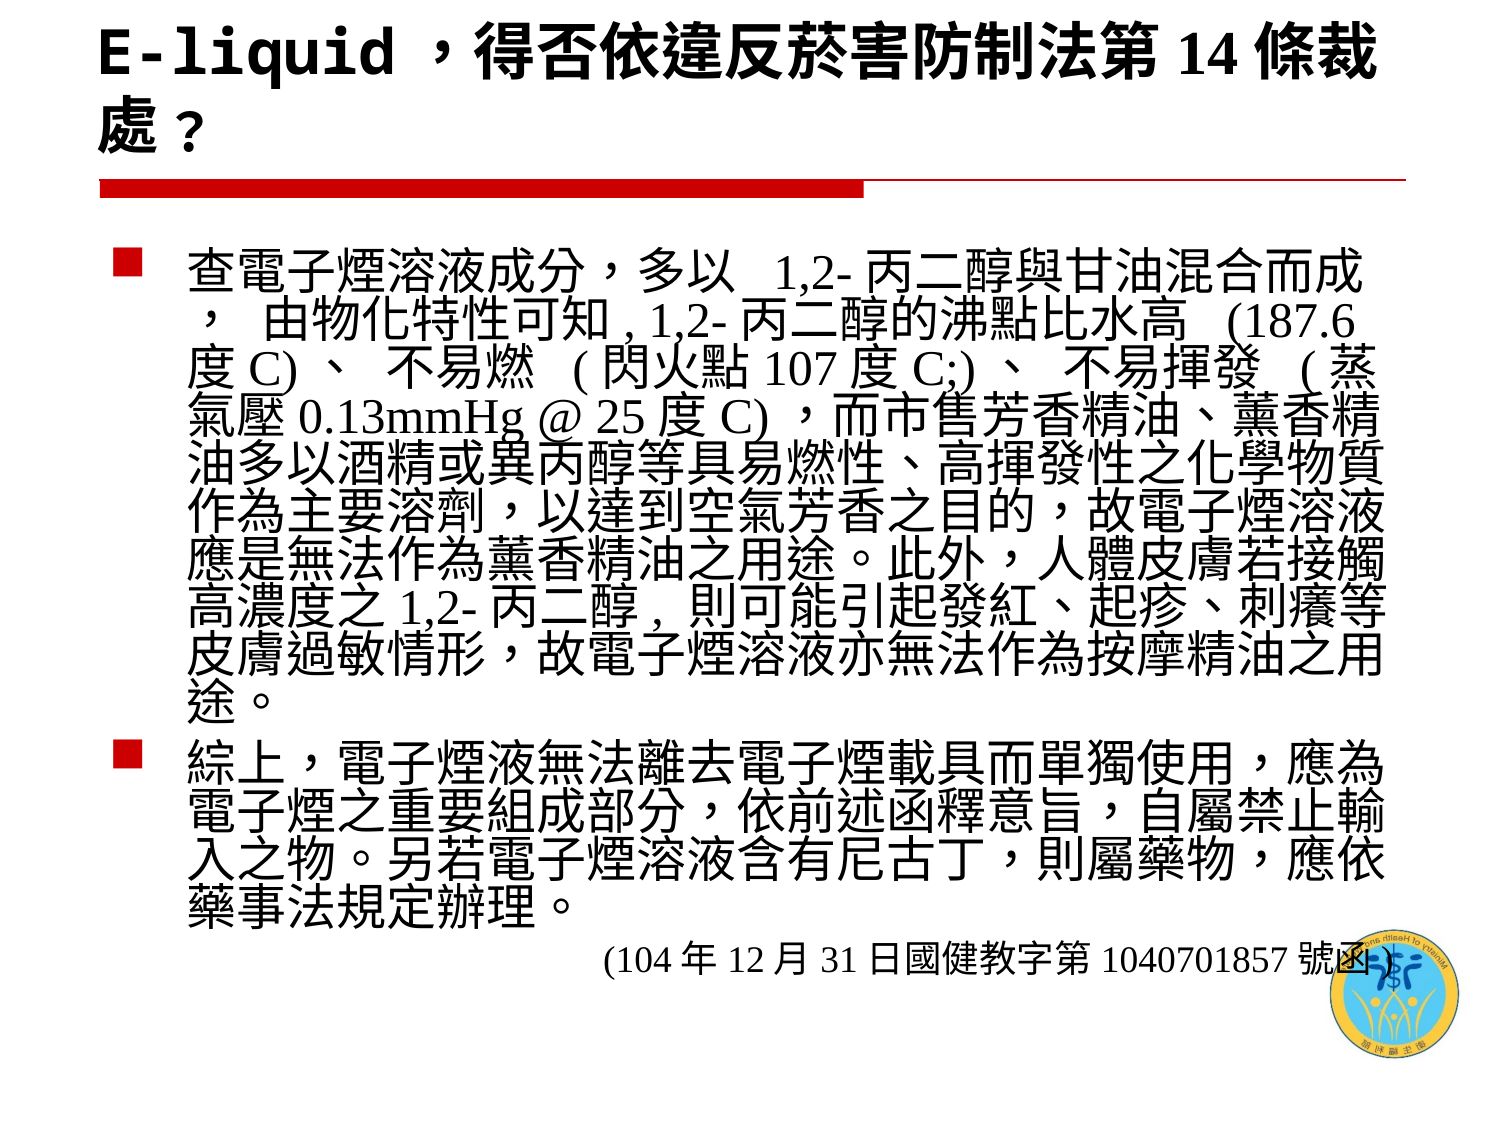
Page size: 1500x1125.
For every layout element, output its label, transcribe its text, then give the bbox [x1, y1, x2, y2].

picture [1324, 927, 1468, 1062]
list 查電子煙溶液成分，多以 1,2-丙二醇與甘油混合而成， 由物化特性可知, 1,2-丙二醇的沸點比水高 (187.6度C)、 不易燃 (閃火點107度C;)、 不易揮發 (蒸氣壓0.13mmHg @ 25度C)，而市售芳香精油、薰香精油多以酒精或異丙醇等具易燃性、高揮發性之化學物質作為主要溶劑，以達到空氣芳香之目的，故電子煙溶液應是無法作為薰香精油之用途。此外，人體皮膚若接觸高濃度之1,2-丙二醇, 則可能引起發紅、起疹、刺癢等皮膚過敏情形，故電子煙溶液亦無法作為按摩精油之用途。 綜上，電子煙液無法離去電子煙載具而單獨使用，應為電子煙之重要組成部分，依前述函釋意旨，自屬禁止輸入之物。另若電子煙溶液含有尼古丁，則屬藥物，應依藥事法規定辦理。 (104年12月31日國健教字第1040701857號函) [94, 243, 1430, 1012]
title E-liquid，得否依違反菸害防制法第14條裁處﹖ [81, 45, 1457, 170]
